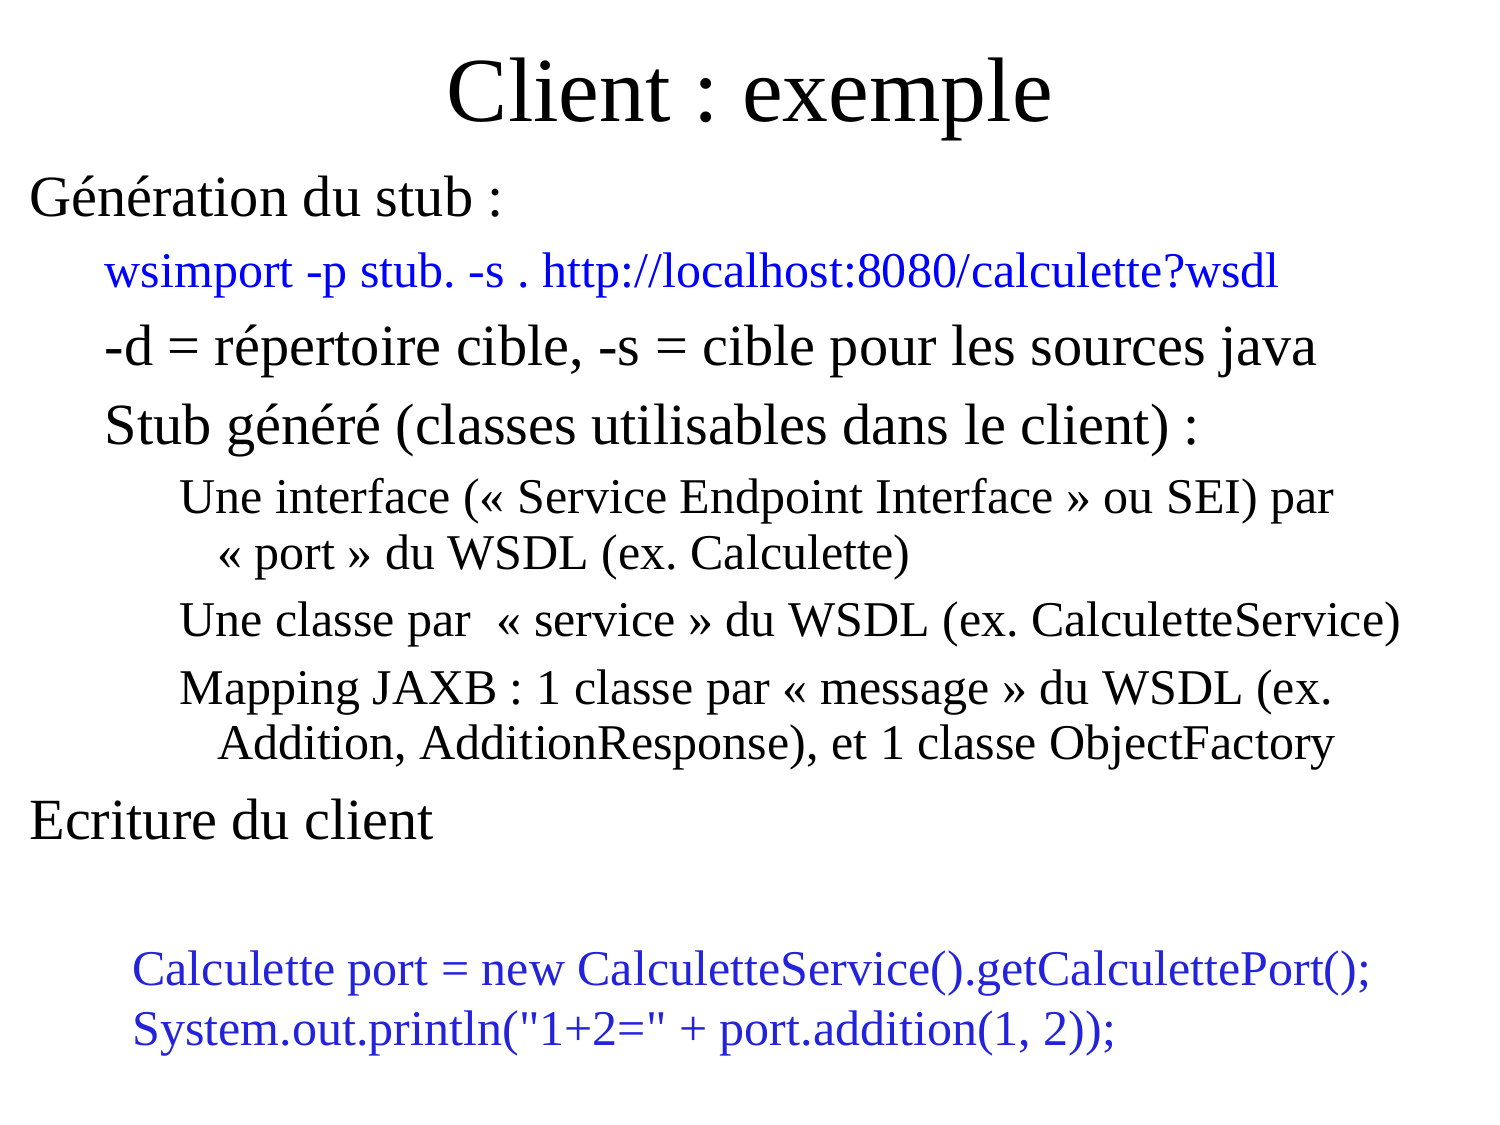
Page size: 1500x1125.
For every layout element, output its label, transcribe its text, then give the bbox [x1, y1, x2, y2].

text_box Calculette port = new CalculetteService().getCalculettePort(); System.out.println("1+2=" + port.addition(1, 2)); [117, 928, 1388, 1063]
title Client : exemple [112, 4, 1388, 164]
list Génération du stub : wsimport -p stub. -s . http://localhost:8080/calculette?wsdl -d = répertoire cible, -s = cible pour les sources java Stub généré (classes utilisables dans le client) : Une interface (« Service Endpoint Interface » ou SEI) par « port » du WSDL (ex. Calculette) Une classe par « service » du WSDL (ex. CalculetteService) Mapping JAXB : 1 classe par « message » du WSDL (ex. Addition, AdditionResponse), et 1 classe ObjectFactory Ecriture du client [29, 164, 1477, 907]
